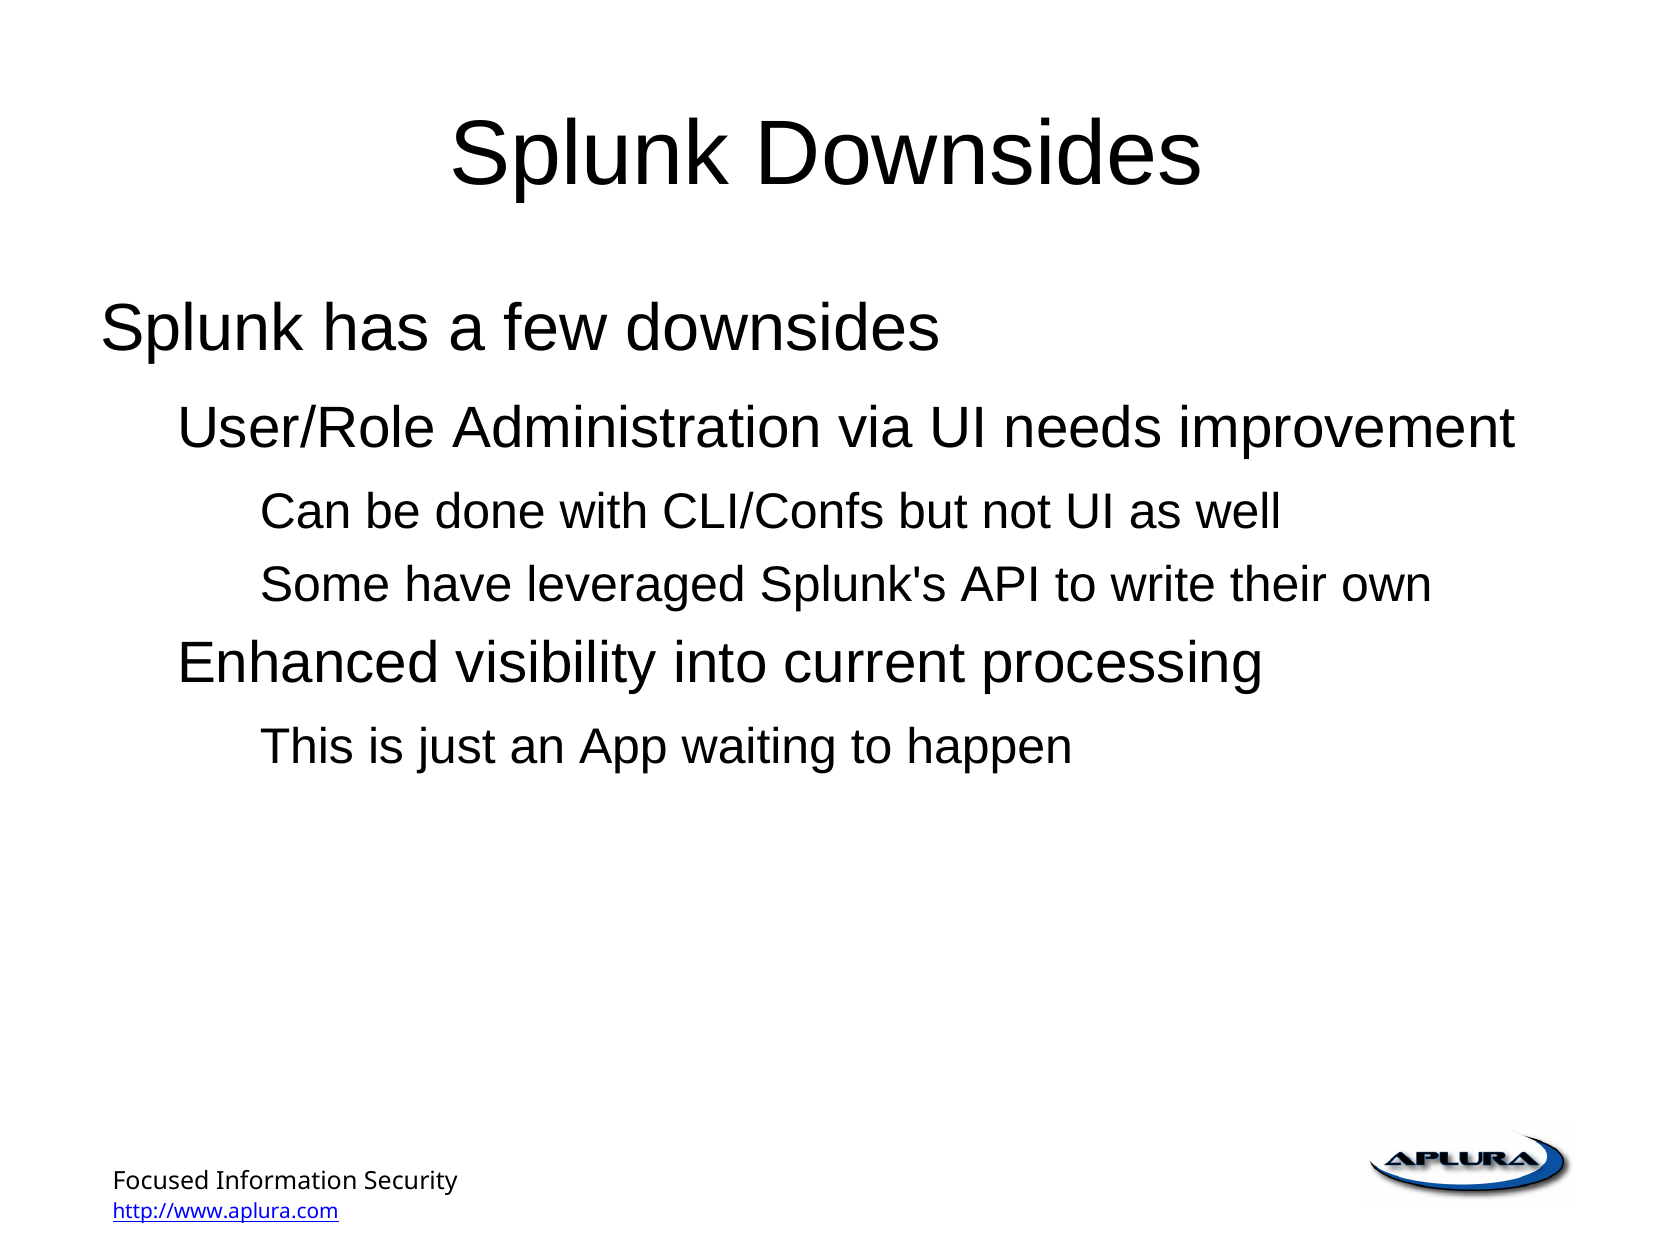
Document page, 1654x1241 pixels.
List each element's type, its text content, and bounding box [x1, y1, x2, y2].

picture [1365, 1124, 1576, 1203]
list Splunk has a few downsides User/Role Administration via UI needs improvement Can be done with CLI/Confs but not UI as well Some have leveraged Splunk's API to write their own Enhanced visibility into current processing This is just an App waiting to happen [82, 290, 1571, 1094]
title Splunk Downsides [82, 56, 1571, 250]
